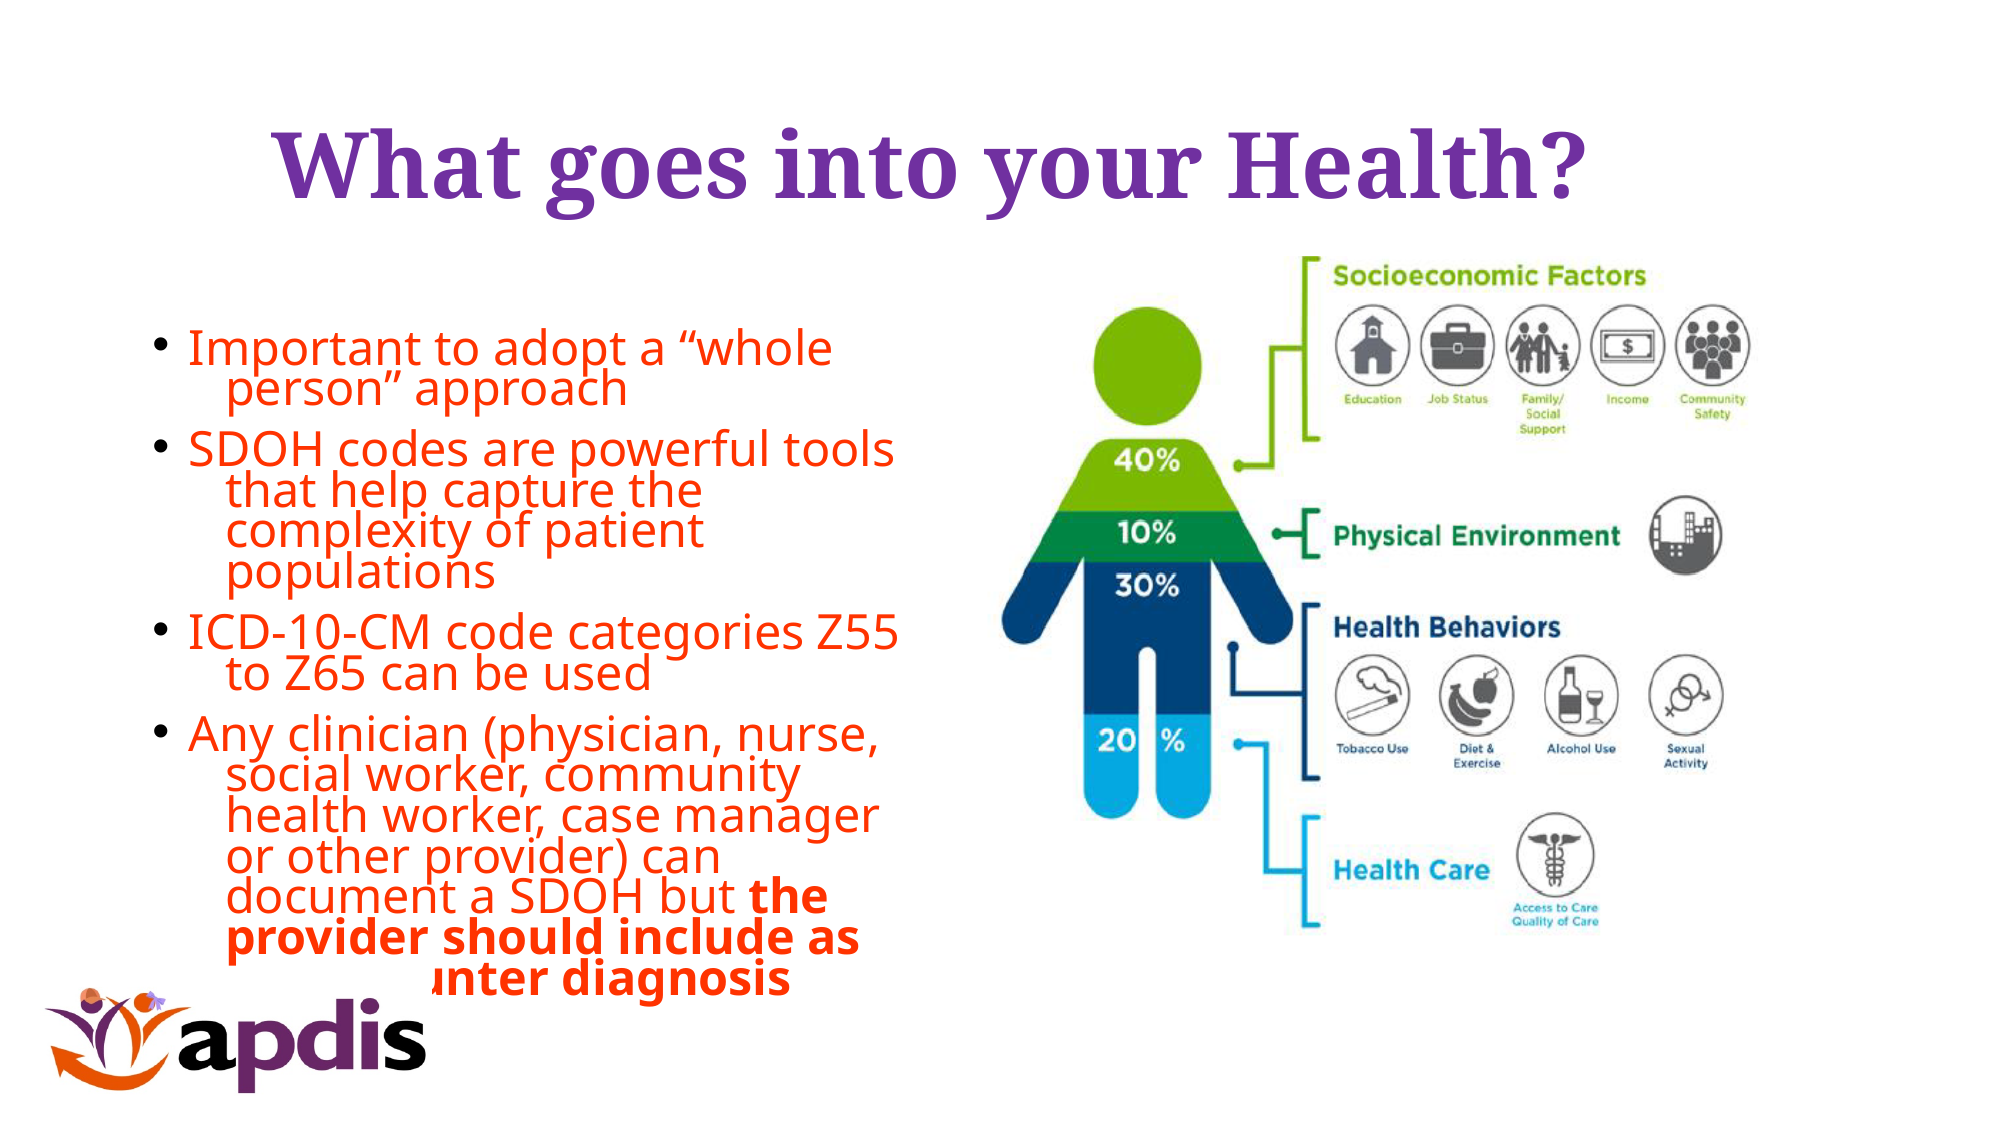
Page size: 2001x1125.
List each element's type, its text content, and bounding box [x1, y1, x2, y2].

list Important to adopt a “whole person” approach SDOH codes are powerful tools that help capture the complexity of patient populations ICD-10-CM code categories Z55 to Z65 can be used Any clinician (physician, nurse, social worker, community health worker, case manager or other provider) can document a SDOH but the provider should include as an encounter diagnosis [137, 324, 942, 1014]
title What goes into your Health? [137, 59, 1863, 278]
picture [20, 967, 432, 1111]
picture [970, 256, 1851, 946]
